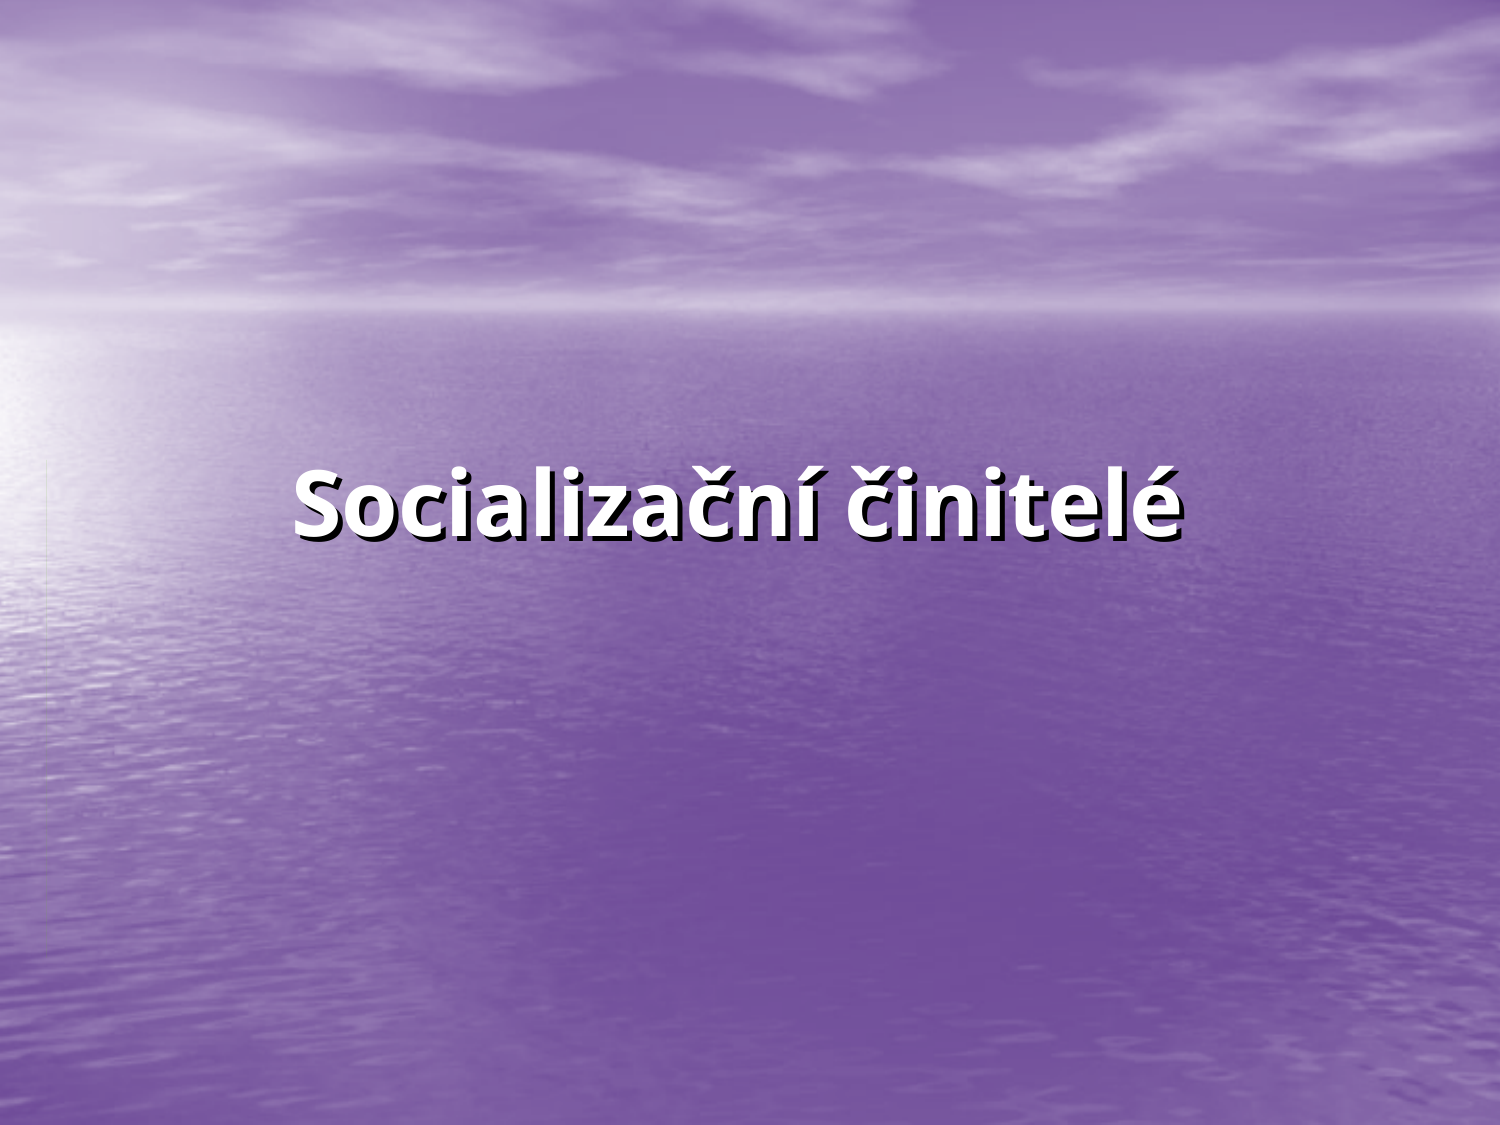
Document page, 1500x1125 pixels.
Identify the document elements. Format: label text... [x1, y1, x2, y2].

title Socializační činitelé [112, 327, 1388, 563]
